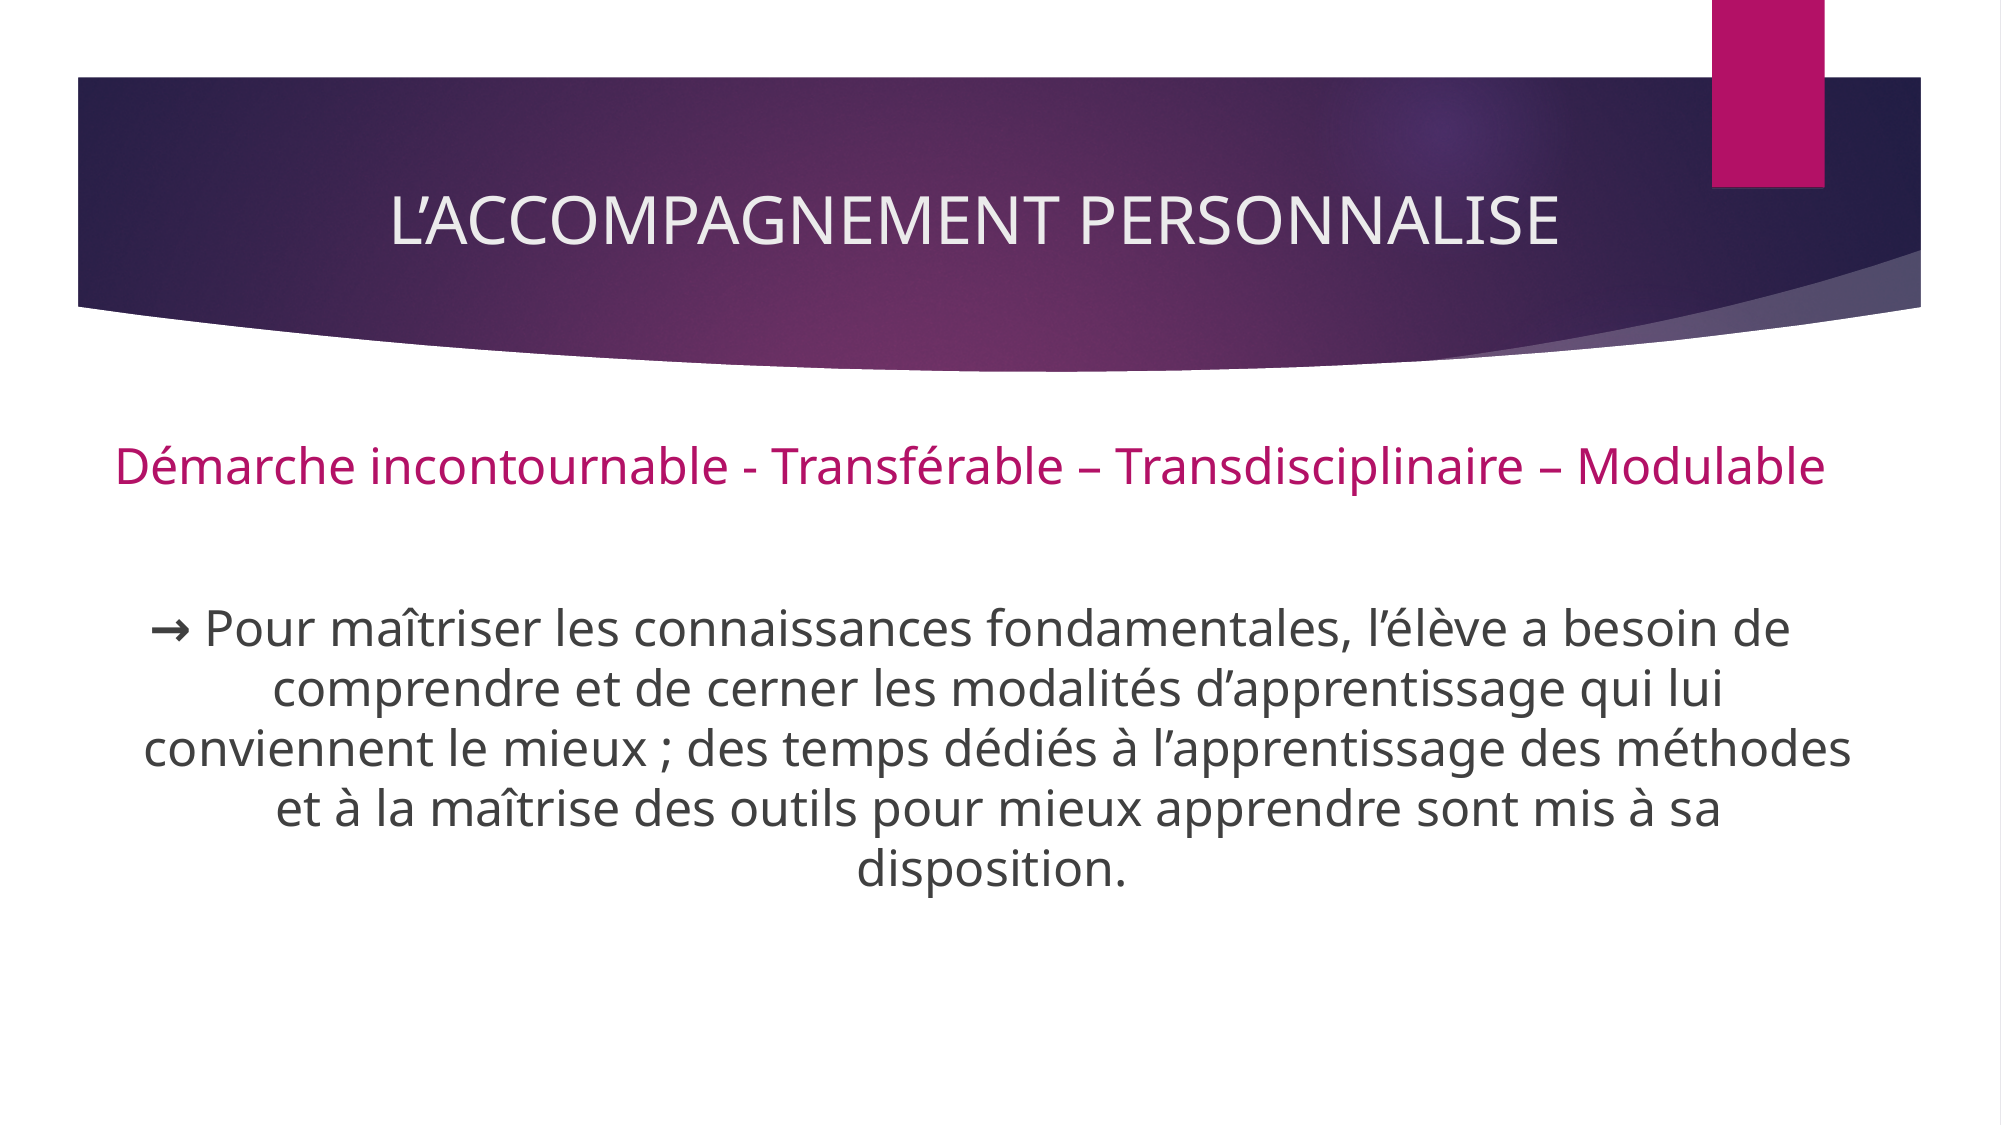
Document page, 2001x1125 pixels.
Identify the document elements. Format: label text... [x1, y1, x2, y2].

picture [79, 78, 1920, 371]
title L’ACCOMPAGNEMENT PERSONNALISE [248, 159, 1686, 276]
list Démarche incontournable - Transférable – Transdisciplinaire – Modulable → Pour maîtriser les connaissances fondamentales, l’élève a besoin de comprendre et de cerner les modalités d’apprentissage qui lui conviennent le mieux ; des temps dédiés à l’apprentissage des méthodes et à la maîtrise des outils pour mieux apprendre sont mis à sa disposition. [67, 427, 1874, 988]
